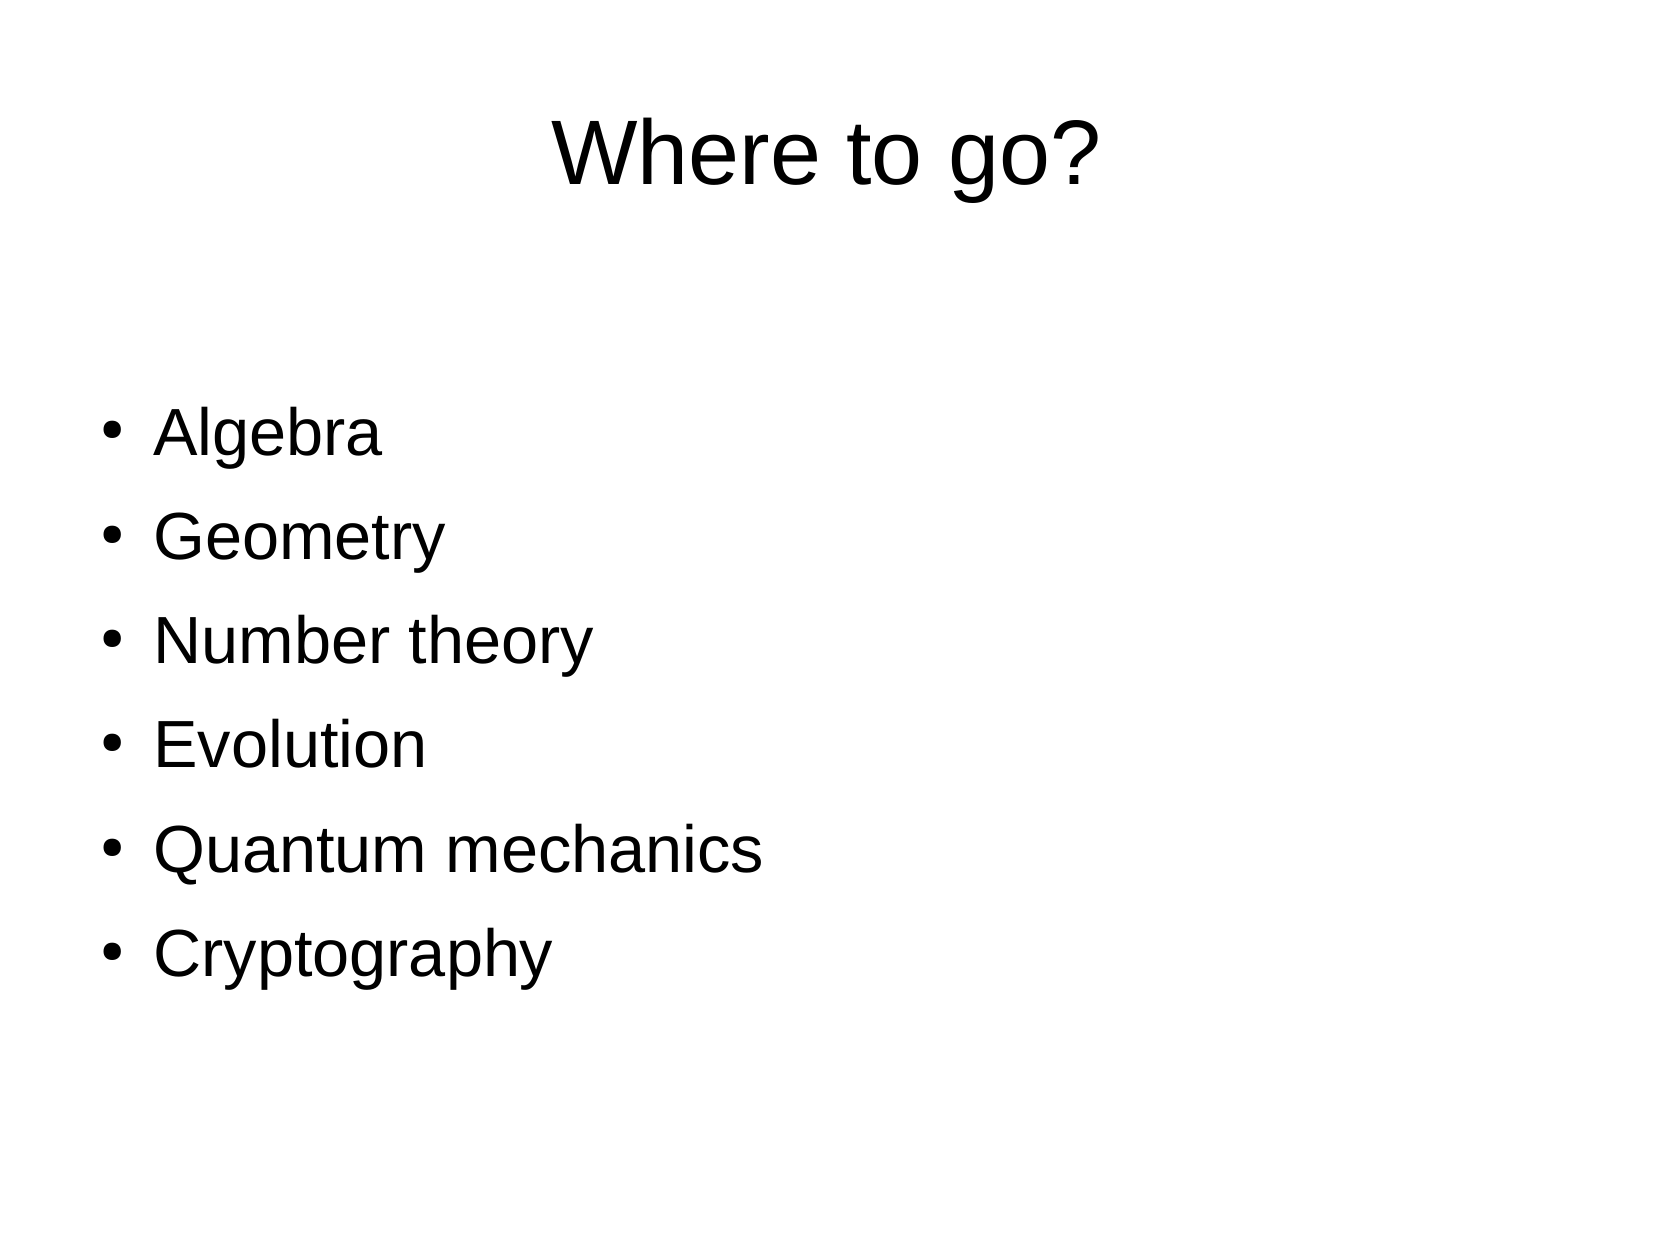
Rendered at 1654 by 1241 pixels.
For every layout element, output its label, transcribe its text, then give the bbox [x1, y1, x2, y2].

title Where to go? [82, 49, 1571, 257]
list Algebra Geometry Number theory Evolution Quantum mechanics Cryptography [82, 290, 1571, 1010]
